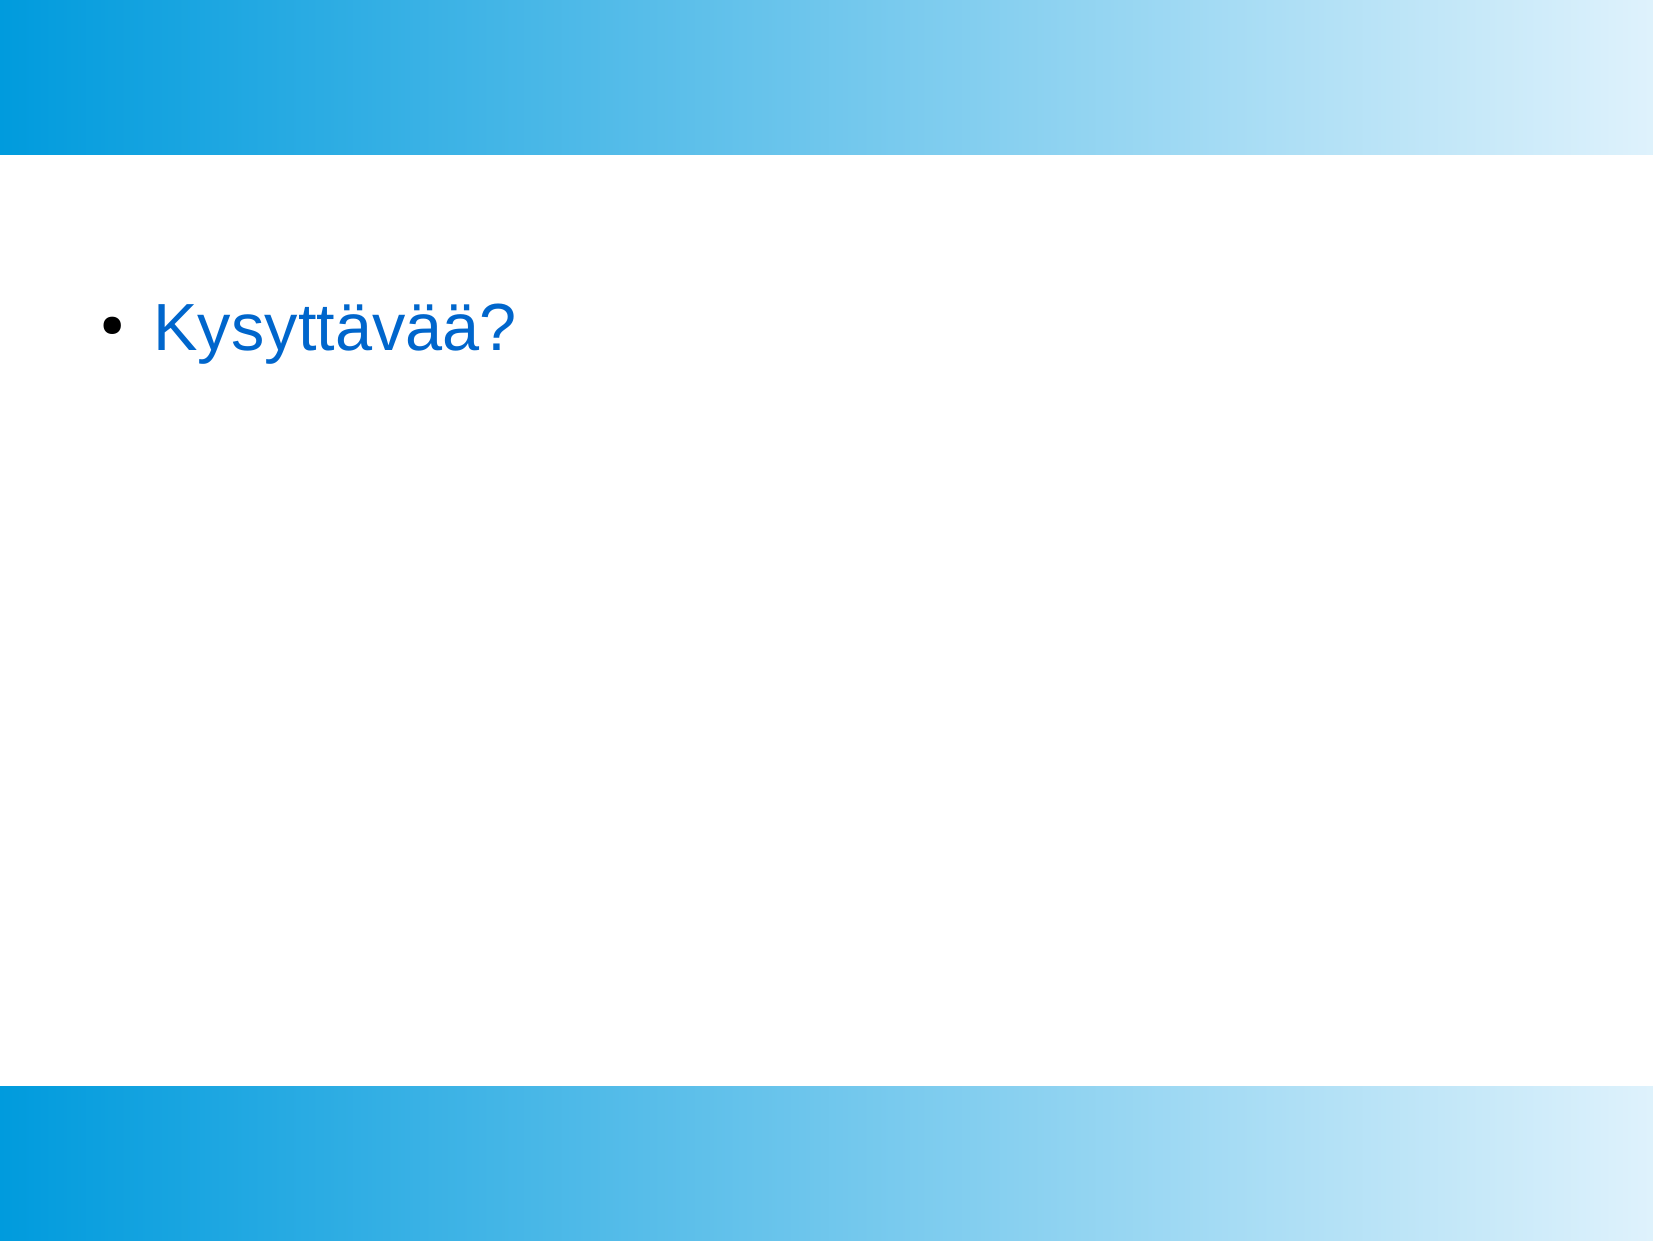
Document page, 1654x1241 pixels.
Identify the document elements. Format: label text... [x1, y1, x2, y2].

list Kysyttävää? [82, 290, 1571, 1010]
